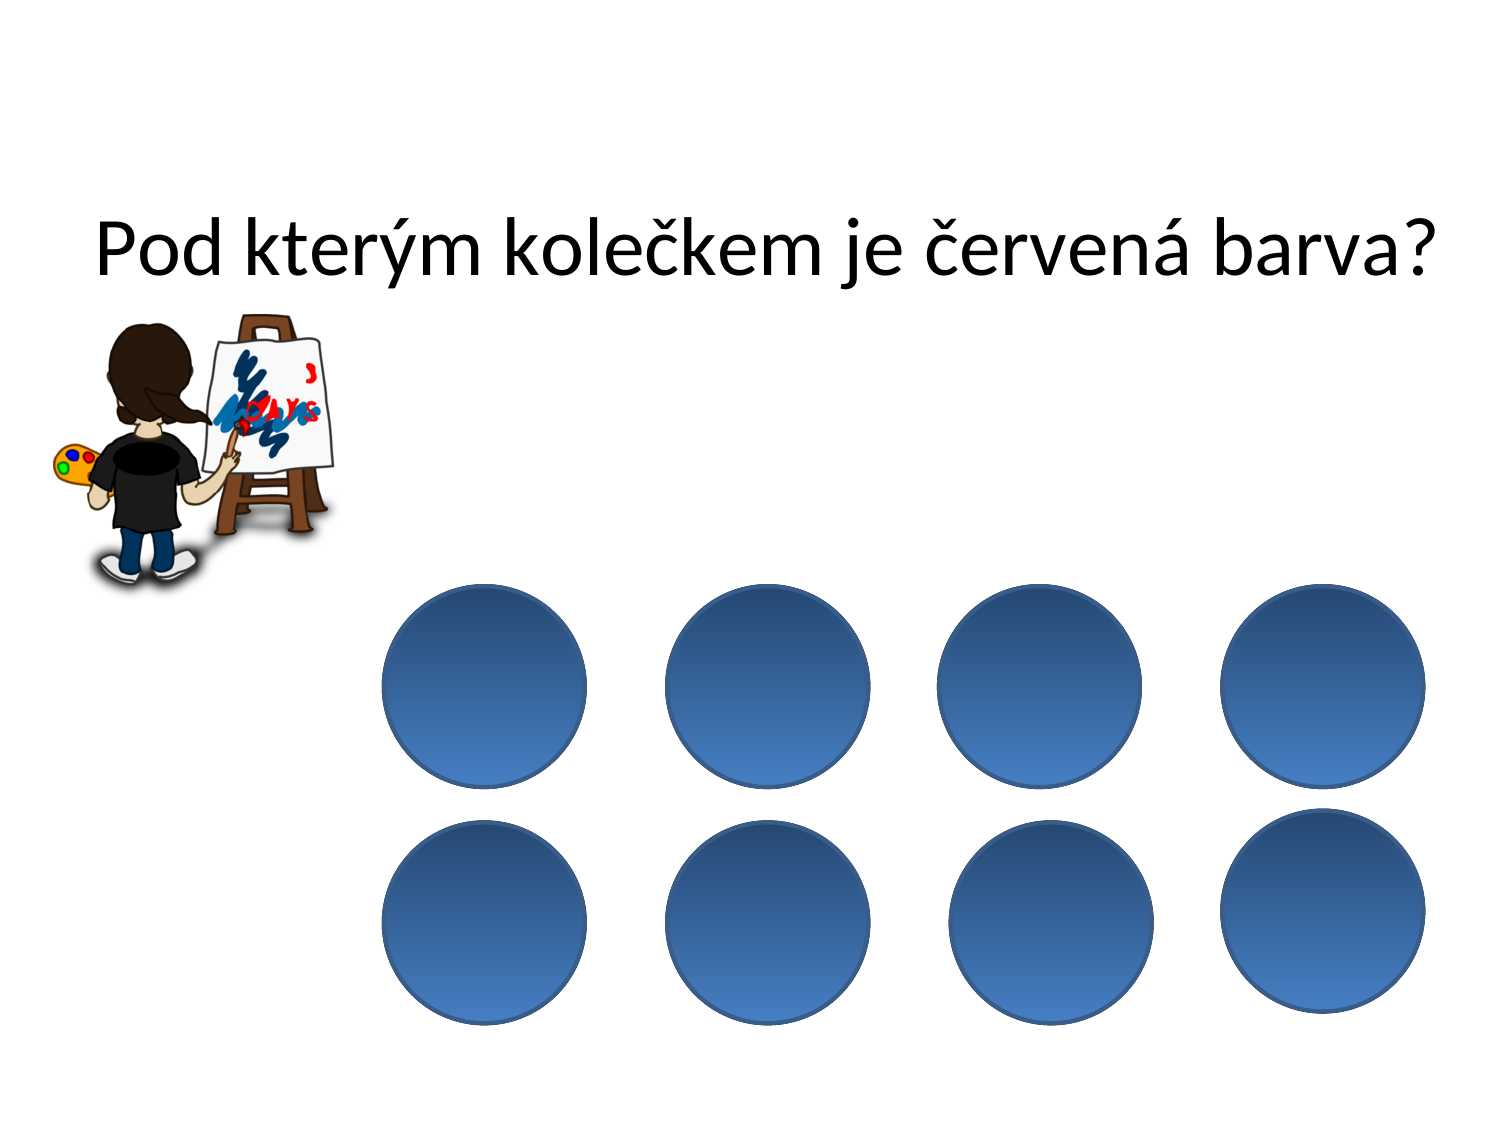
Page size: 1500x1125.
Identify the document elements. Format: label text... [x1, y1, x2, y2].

picture [53, 314, 343, 601]
text_box Pod kterým kolečkem je červená barva? [79, 184, 1457, 301]
text_box [667, 586, 869, 788]
text_box [950, 822, 1152, 1024]
text_box [1222, 586, 1424, 788]
text_box [383, 586, 585, 788]
text_box [939, 586, 1140, 788]
text_box [1222, 810, 1424, 1012]
text_box [383, 822, 585, 1024]
text_box [667, 822, 869, 1024]
